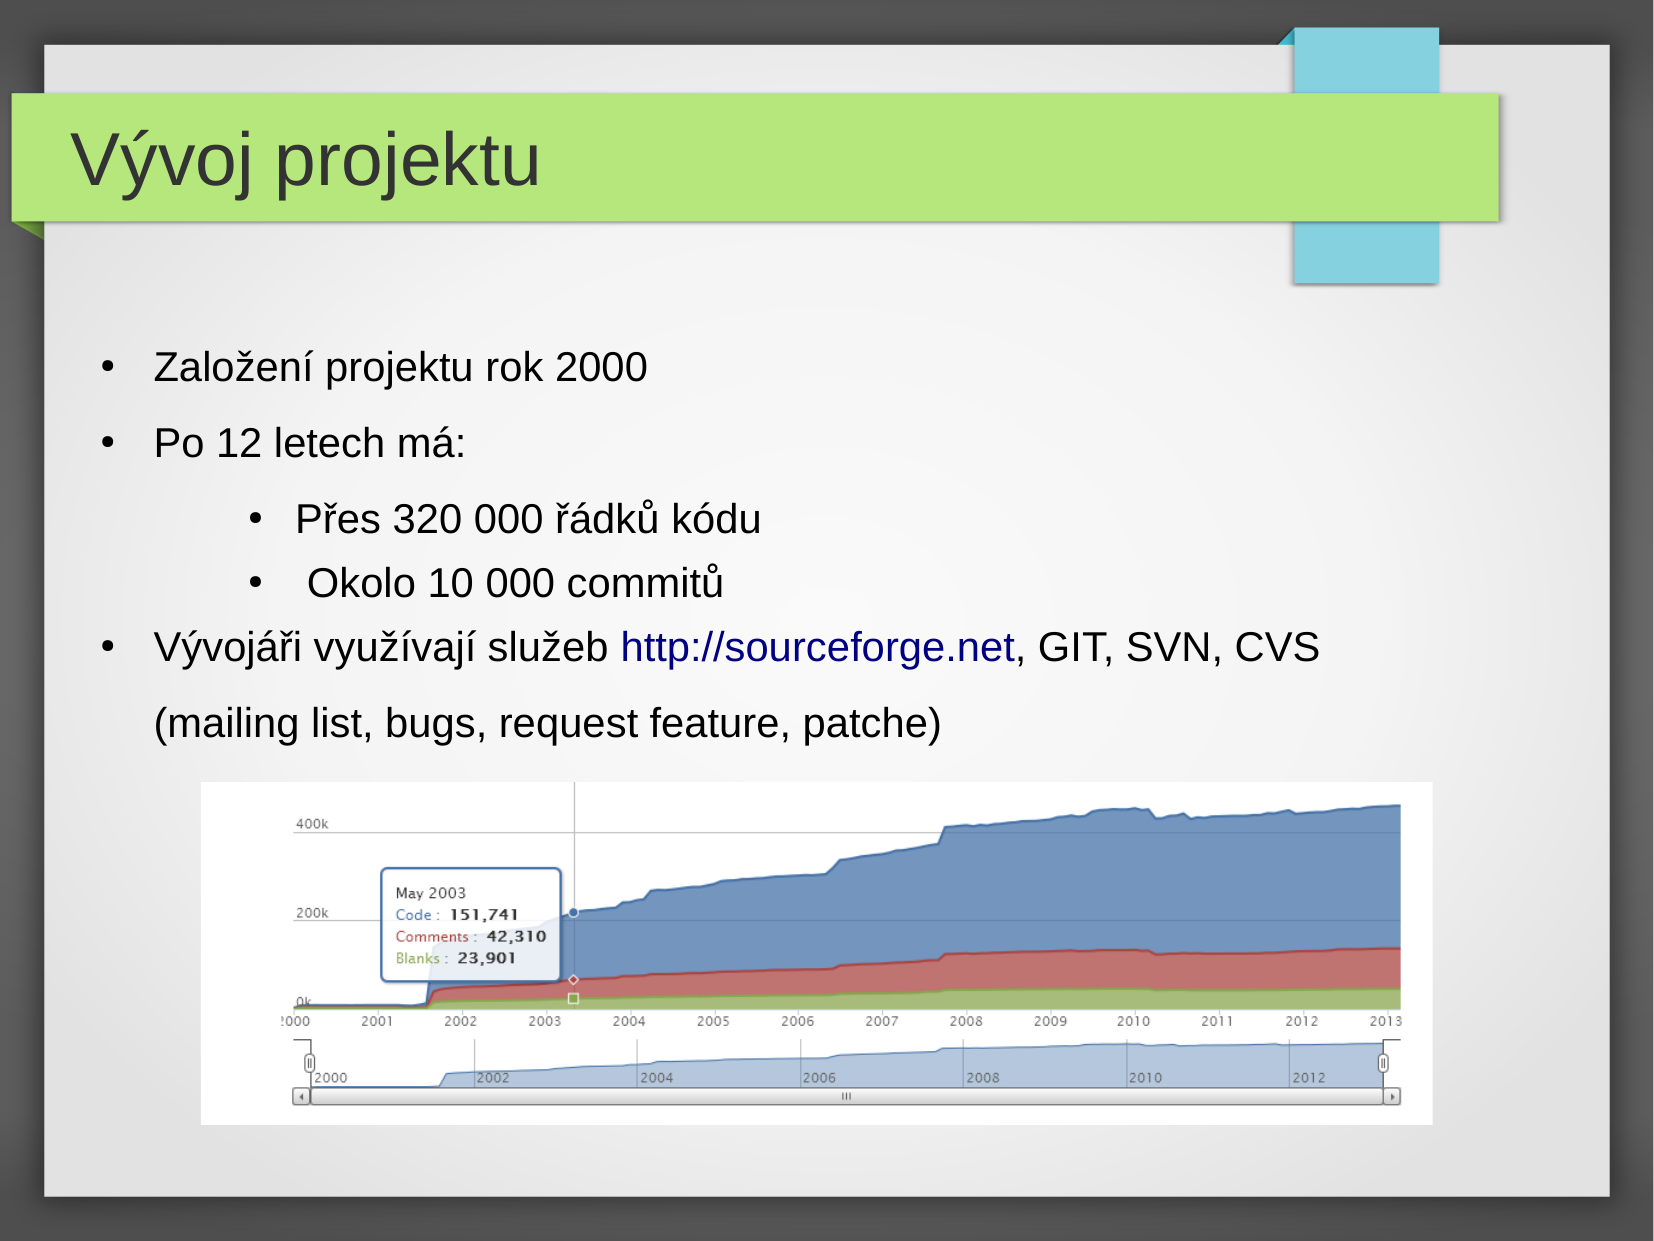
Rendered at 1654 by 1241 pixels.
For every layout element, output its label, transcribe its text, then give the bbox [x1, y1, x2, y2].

picture [0, 0, 1654, 1241]
list Založení projektu rok 2000 Po 12 letech má: Přes 320 000 řádků kódu Okolo 10 000 commitů Vývojáři využívají služeb http://sourceforge.net, GIT, SVN, CVS (mailing list, bugs, request feature, patche) [82, 343, 1538, 768]
title Vývoj projektu [70, 106, 1229, 213]
